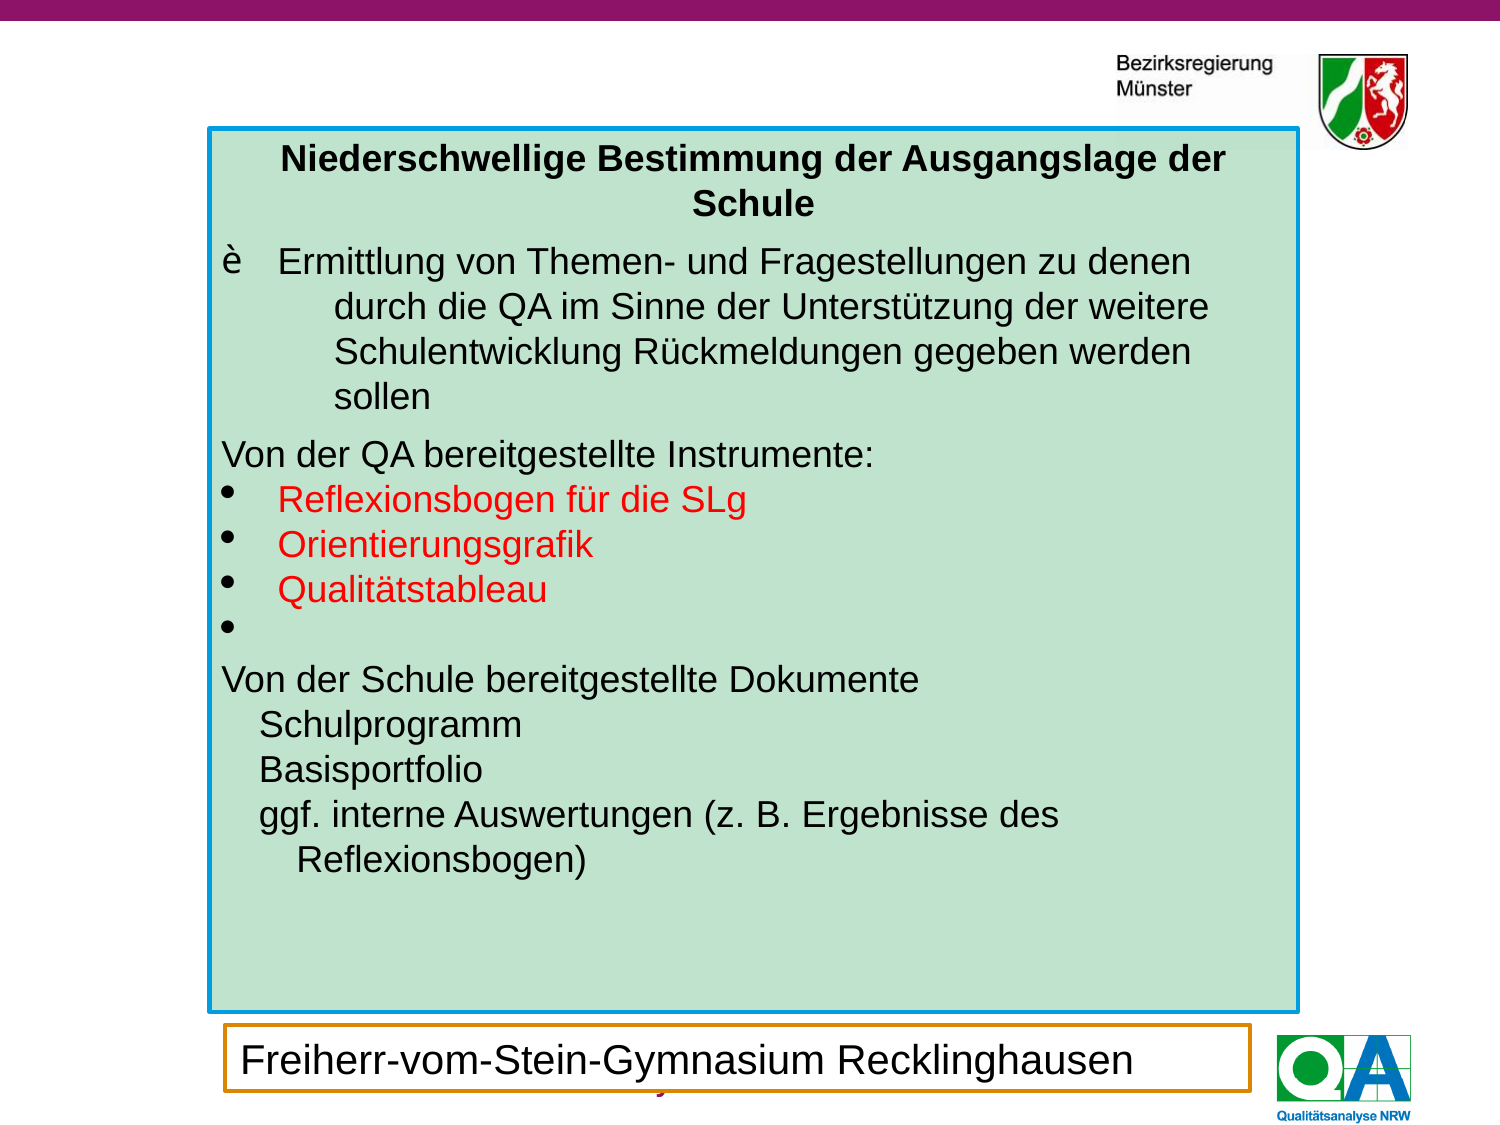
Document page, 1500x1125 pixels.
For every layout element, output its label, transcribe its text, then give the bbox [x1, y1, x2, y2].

text_box Freiherr-vom-Stein-Gymnasium Recklinghausen [225, 1025, 1251, 1091]
text_box Niederschwellige Bestimmung der Ausgangslage der Schule Ermittlung von Themen- und Fragestellungen zu denen durch die QA im Sinne der Unterstützung der weitere Schulentwicklung Rückmeldungen gegeben werden sollen Von der QA bereitgestellte Instrumente: Reflexionsbogen für die SLg Orientierungsgrafik Qualitätstableau Von der Schule bereitgestellte Dokumente Schulprogramm Basisportfolio ggf. interne Auswertungen (z. B. Ergebnisse des Reflexionsbogen) [209, 129, 1298, 1012]
